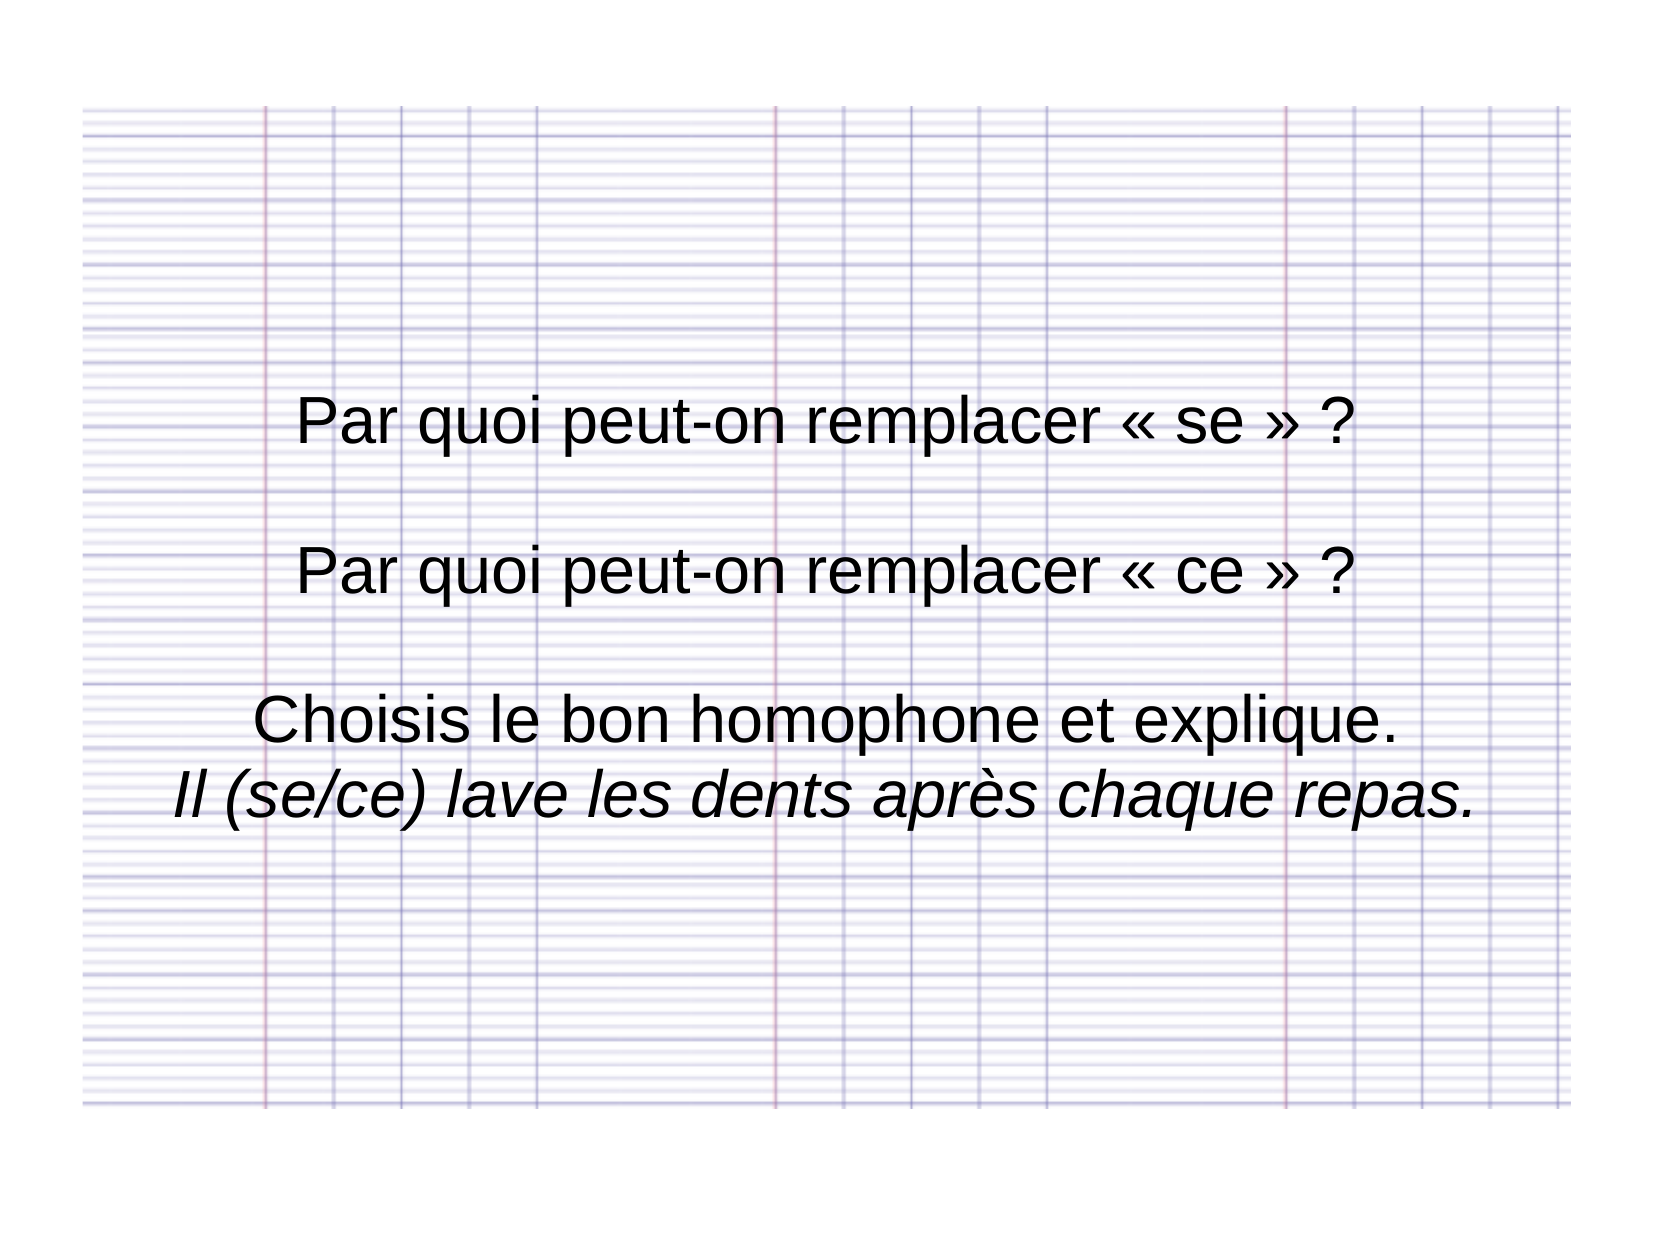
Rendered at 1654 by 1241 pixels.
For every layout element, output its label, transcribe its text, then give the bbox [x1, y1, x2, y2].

subtitle Par quoi peut-on remplacer « se » ? Par quoi peut-on remplacer « ce » ? Choisis le bon homophone et explique. Il (se/ce) lave les dents après chaque repas. [82, 106, 1571, 1109]
